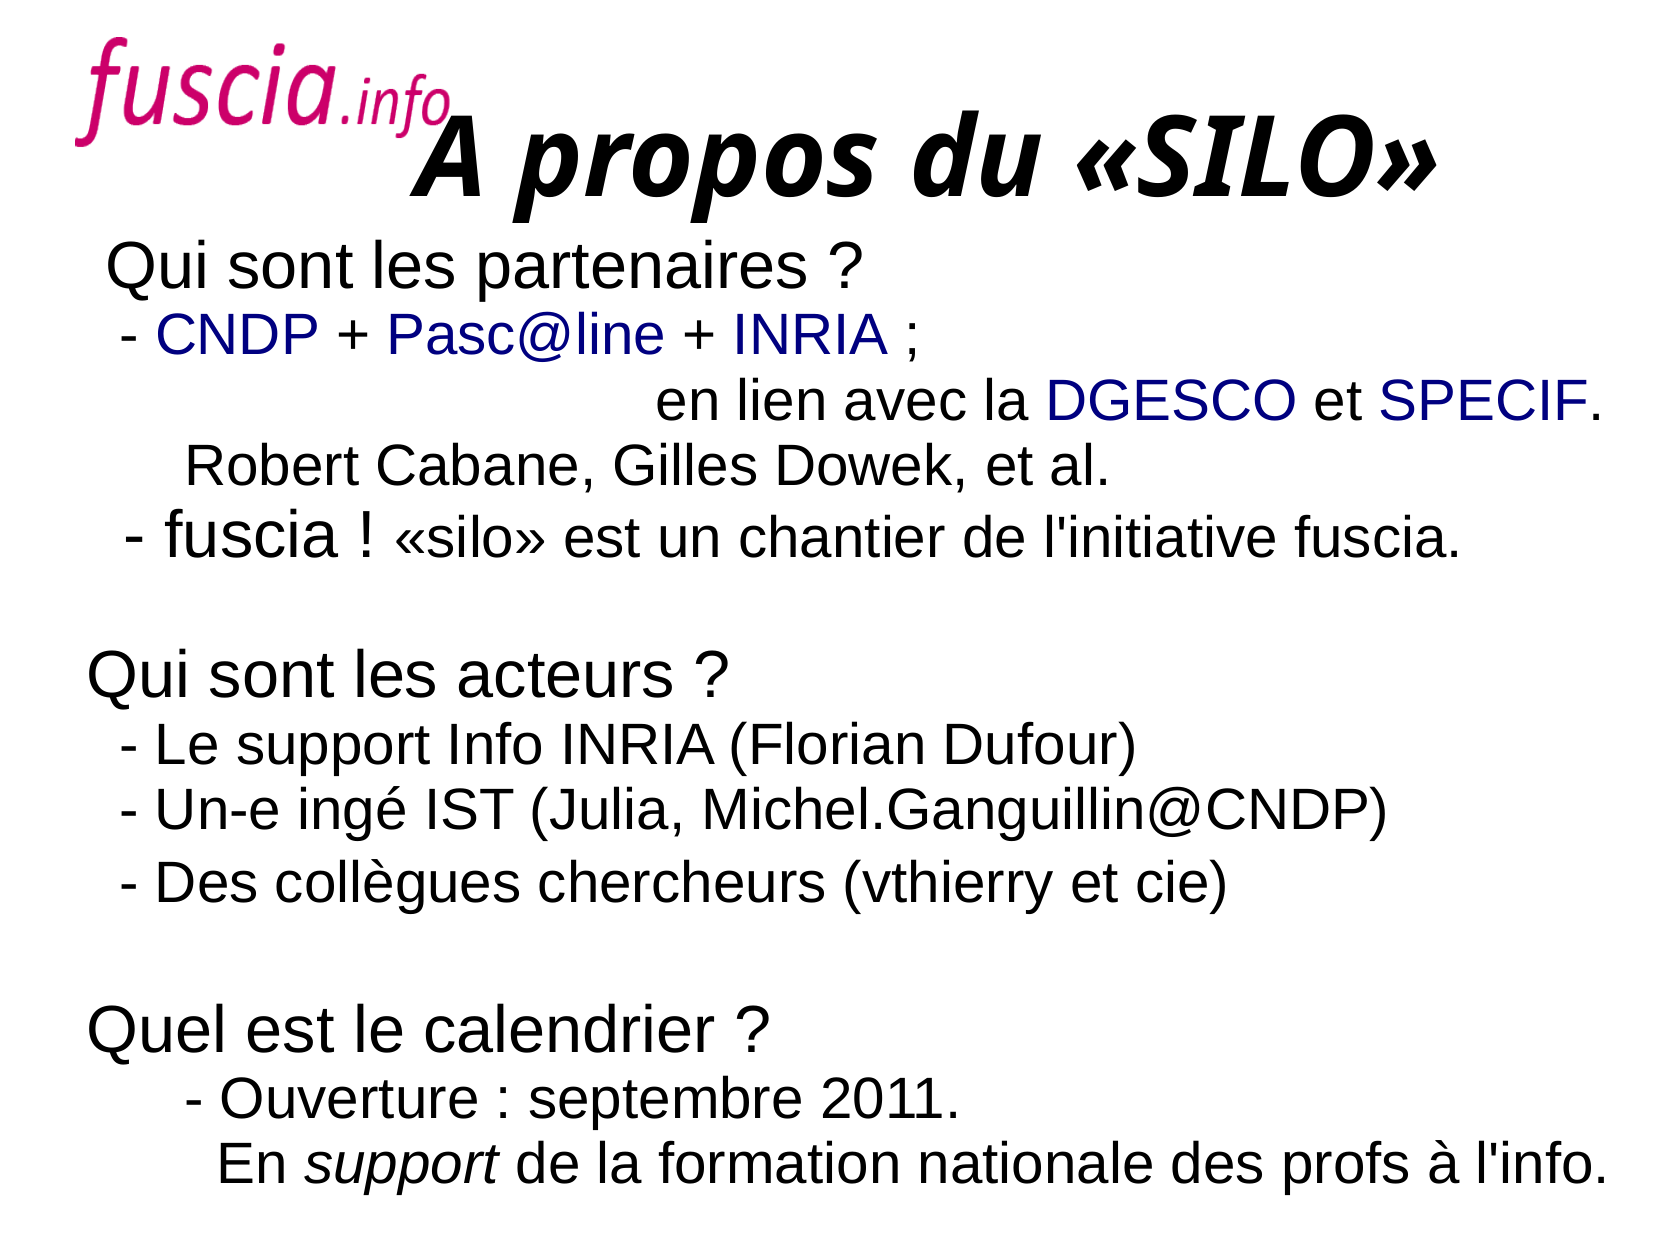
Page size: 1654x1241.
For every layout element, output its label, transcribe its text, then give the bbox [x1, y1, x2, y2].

picture [75, 37, 451, 151]
title A propos du «SILO» [82, 56, 1571, 250]
subtitle Qui sont les partenaires ? - CNDP + Pasc@line + INRIA ; en lien avec la DGESCO et SPECIF. Robert Cabane, Gilles Dowek, et al. - fuscia ! «silo» est un chantier de l'initiative fuscia. Qui sont les acteurs ? - Le support Info INRIA (Florian Dufour) - Un-e ingé IST (Julia, Michel.Ganguillin@CNDP) - Des collègues chercheurs (vthierry et cie) Quel est le calendrier ? - Ouverture : septembre 2011. En support de la formation nationale des profs à l'info. [86, 227, 1613, 1197]
